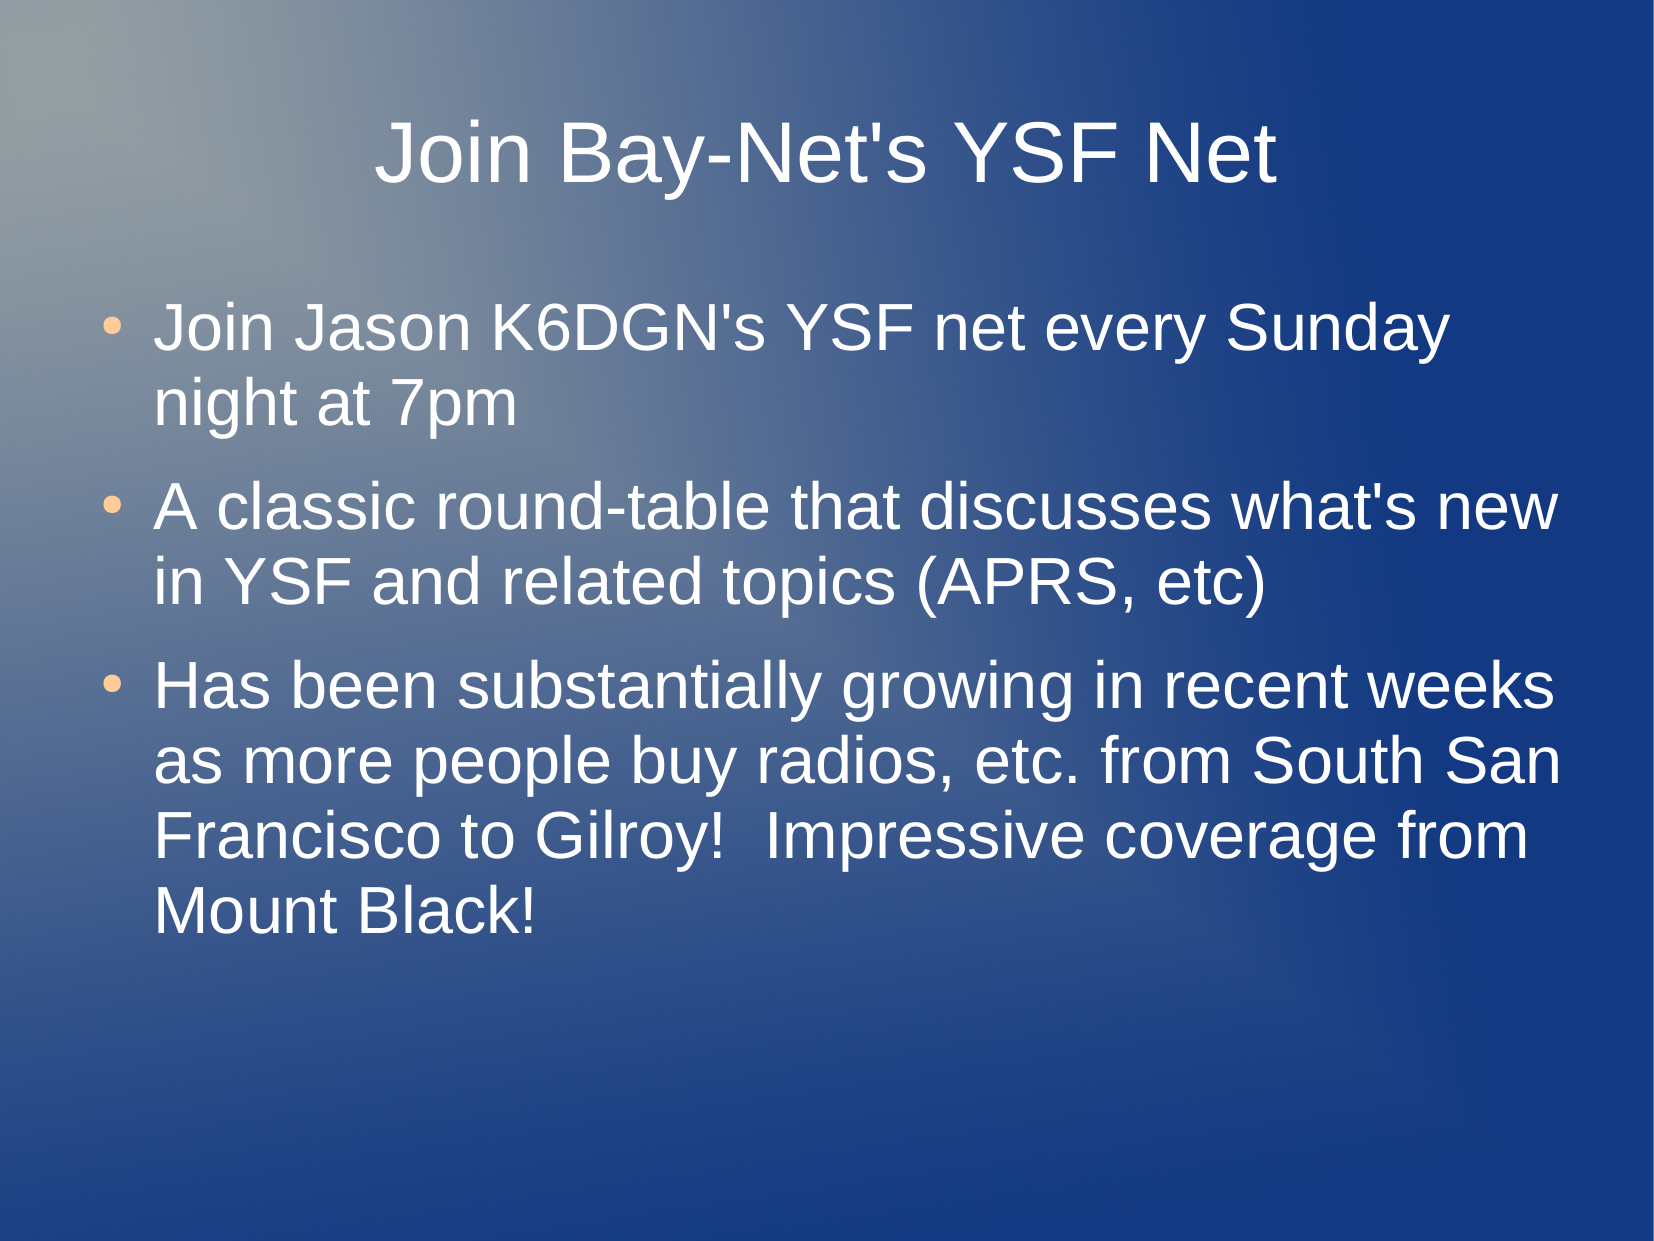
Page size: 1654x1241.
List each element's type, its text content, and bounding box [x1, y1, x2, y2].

list Join Jason K6DGN's YSF net every Sunday night at 7pm A classic round-table that discusses what's new in YSF and related topics (APRS, etc) Has been substantially growing in recent weeks as more people buy radios, etc. from South San Francisco to Gilroy! Impressive coverage from Mount Black! [82, 290, 1571, 995]
picture [0, 0, 1654, 1241]
title Join Bay-Net's YSF Net [82, 56, 1571, 250]
